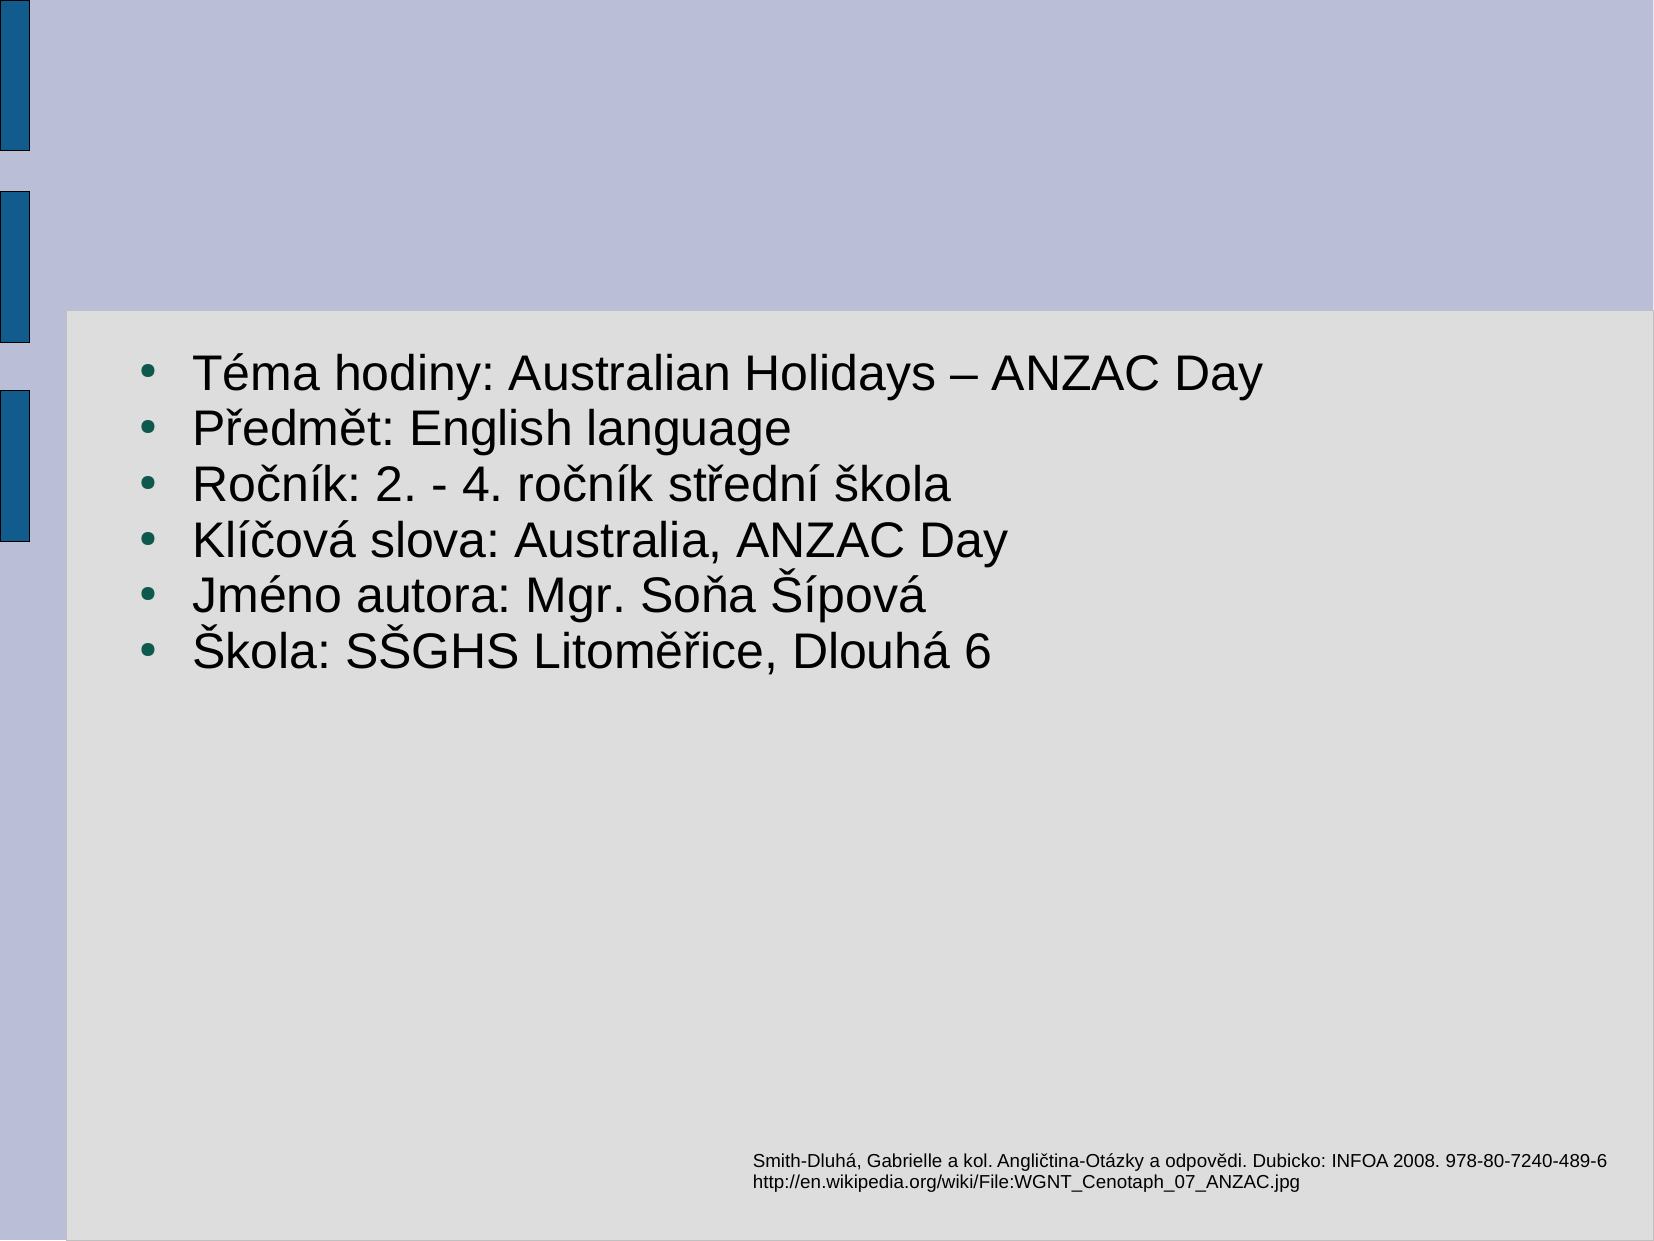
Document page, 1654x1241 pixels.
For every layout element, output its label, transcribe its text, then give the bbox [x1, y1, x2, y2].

text_box Smith-Dluhá, Gabrielle a kol. Angličtina-Otázky a odpovědi. Dubicko: INFOA 2008. 978-80-7240-489-6 http://en.wikipedia.org/wiki/File:WGNT_Cenotaph_07_ANZAC.jpg [738, 1122, 1643, 1241]
list Téma hodiny: Australian Holidays – ANZAC Day Předmět: English language Ročník: 2. - 4. ročník střední škola Klíčová slova: Australia, ANZAC Day Jméno autora: Mgr. Soňa Šípová Škola: SŠGHS Litoměřice, Dlouhá 6 [121, 344, 1534, 1127]
